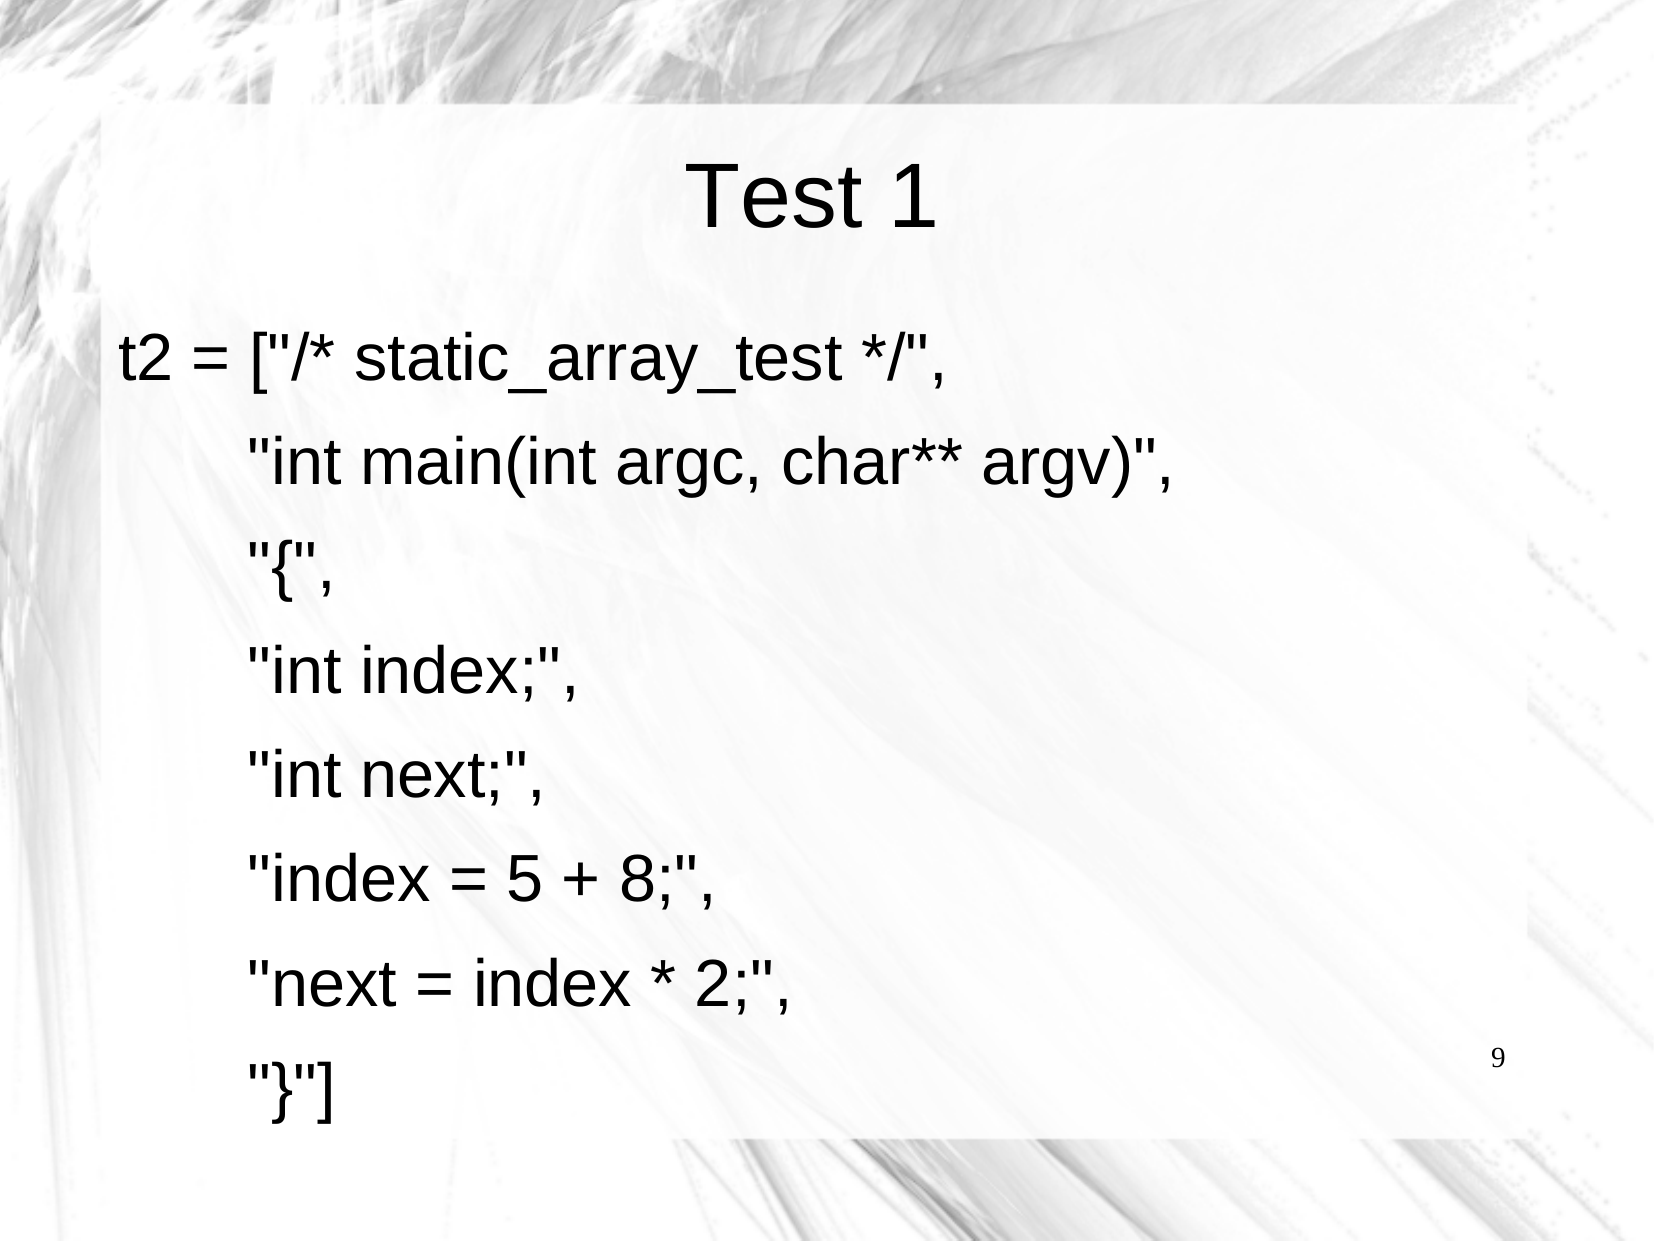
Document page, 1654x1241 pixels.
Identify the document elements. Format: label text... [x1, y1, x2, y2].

title Test 1 [118, 112, 1506, 281]
picture [0, 0, 1654, 1241]
list t2 = ["/* static_array_test */", "int main(int argc, char** argv)", "{", "int index;", "int next;", "index = 5 + 8;", "next = index * 2;", "}"] [118, 319, 1571, 1125]
